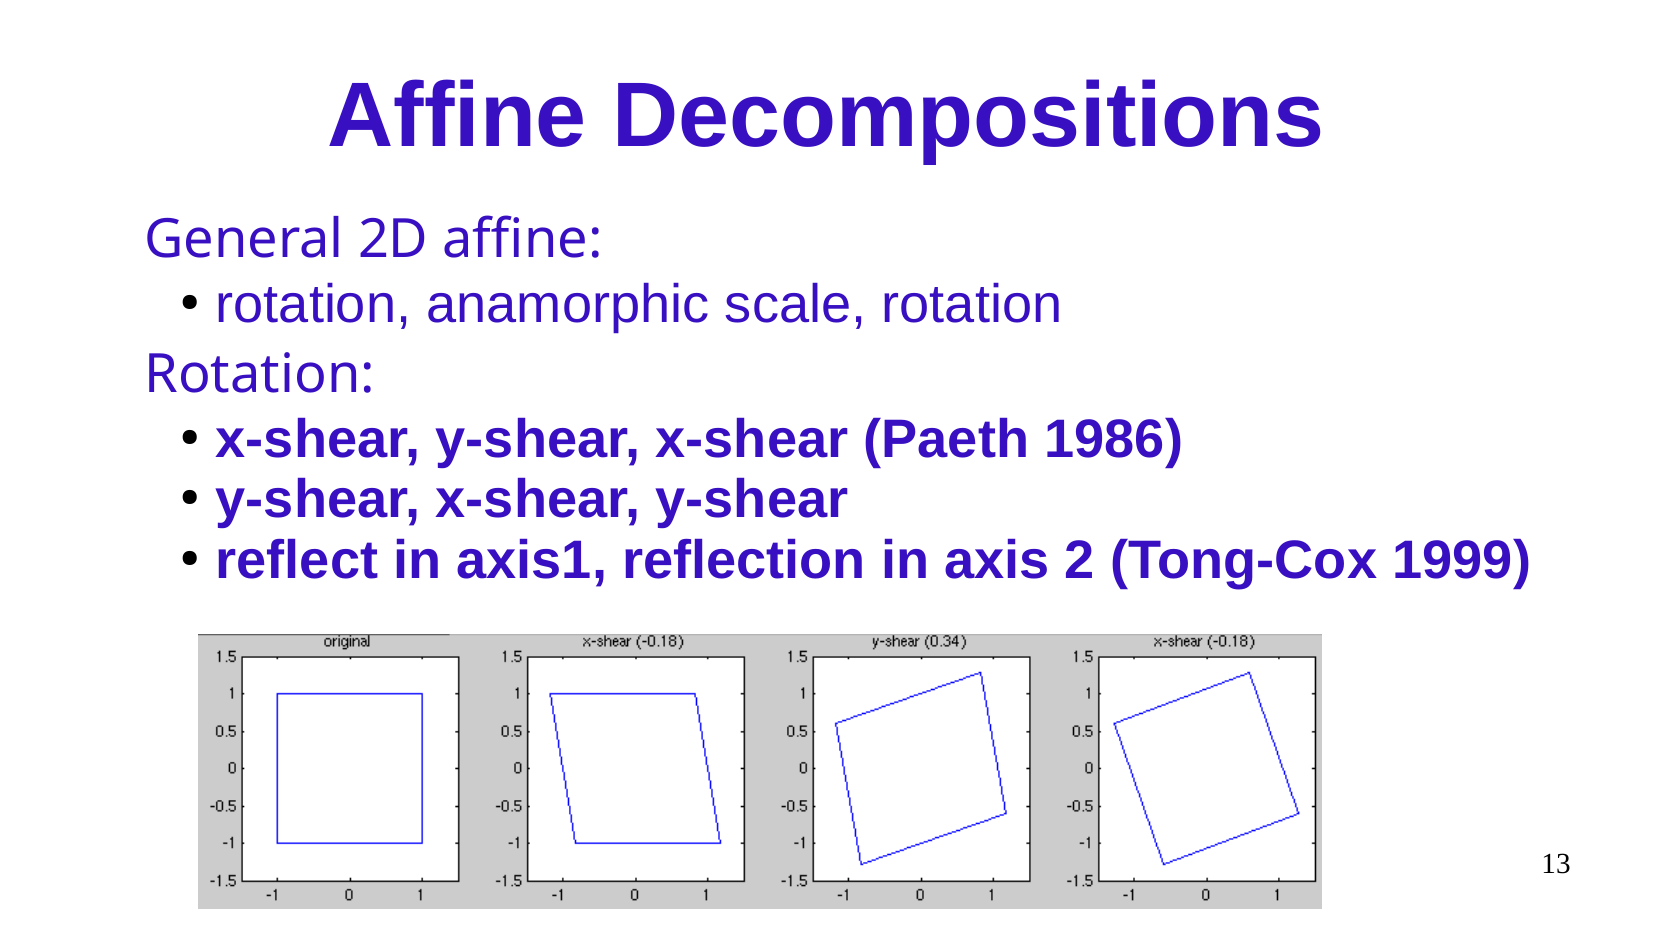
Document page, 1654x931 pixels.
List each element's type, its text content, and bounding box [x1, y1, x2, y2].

text_box General 2D affine: rotation, anamorphic scale, rotation Rotation: x-shear, y-shear, x-shear (Paeth 1986) y-shear, x-shear, y-shear reflect in axis1, reflection in axis 2 (Tong-Cox 1999) [129, 193, 1560, 745]
picture [198, 634, 1322, 909]
title Affine Decompositions [82, 37, 1571, 193]
